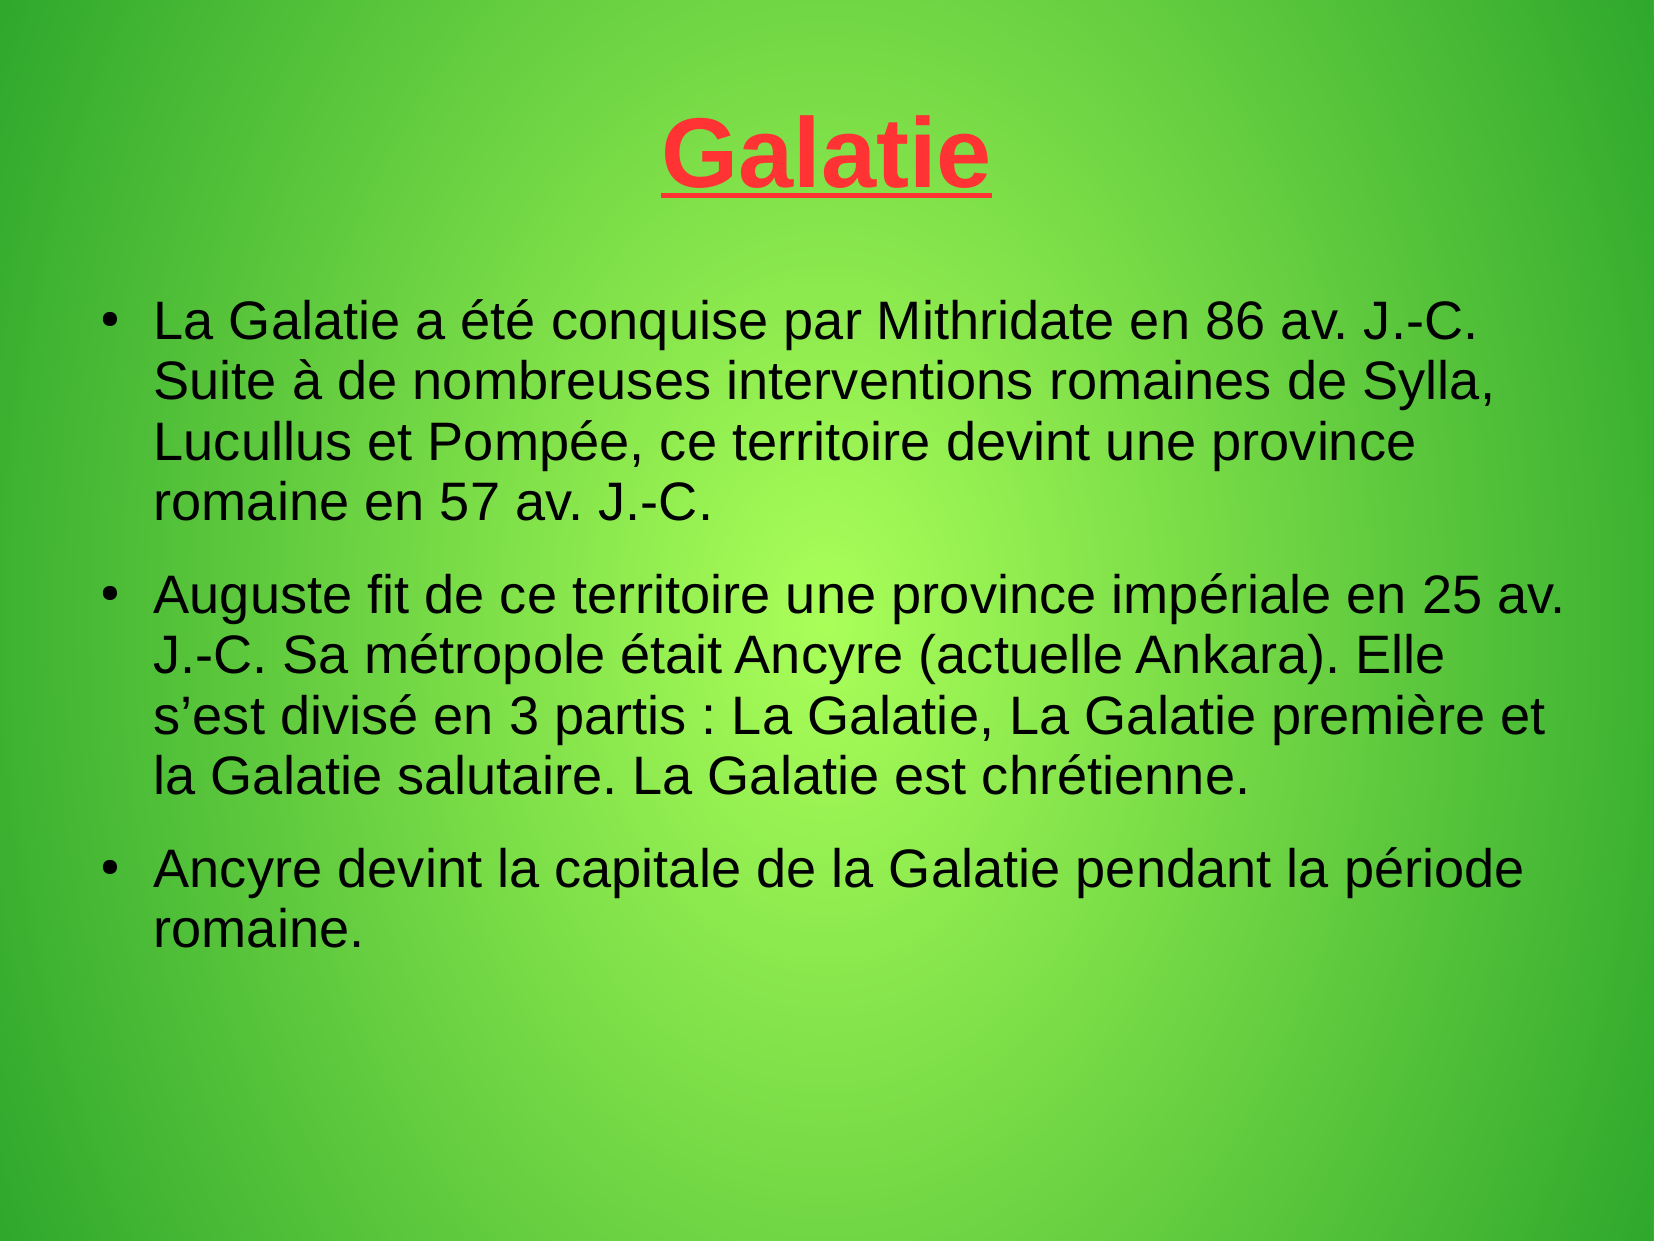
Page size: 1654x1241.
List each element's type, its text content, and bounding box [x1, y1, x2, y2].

title Galatie [82, 49, 1571, 257]
list La Galatie a été conquise par Mithridate en 86 av. J.-C. Suite à de nombreuses interventions romaines de Sylla, Lucullus et Pompée, ce territoire devint une province romaine en 57 av. J.-C. Auguste fit de ce territoire une province impériale en 25 av. J.-C. Sa métropole était Ancyre (actuelle Ankara). Elle s’est divisé en 3 partis : La Galatie, La Galatie première et la Galatie salutaire. La Galatie est chrétienne. Ancyre devint la capitale de la Galatie pendant la période romaine. [82, 290, 1571, 1010]
